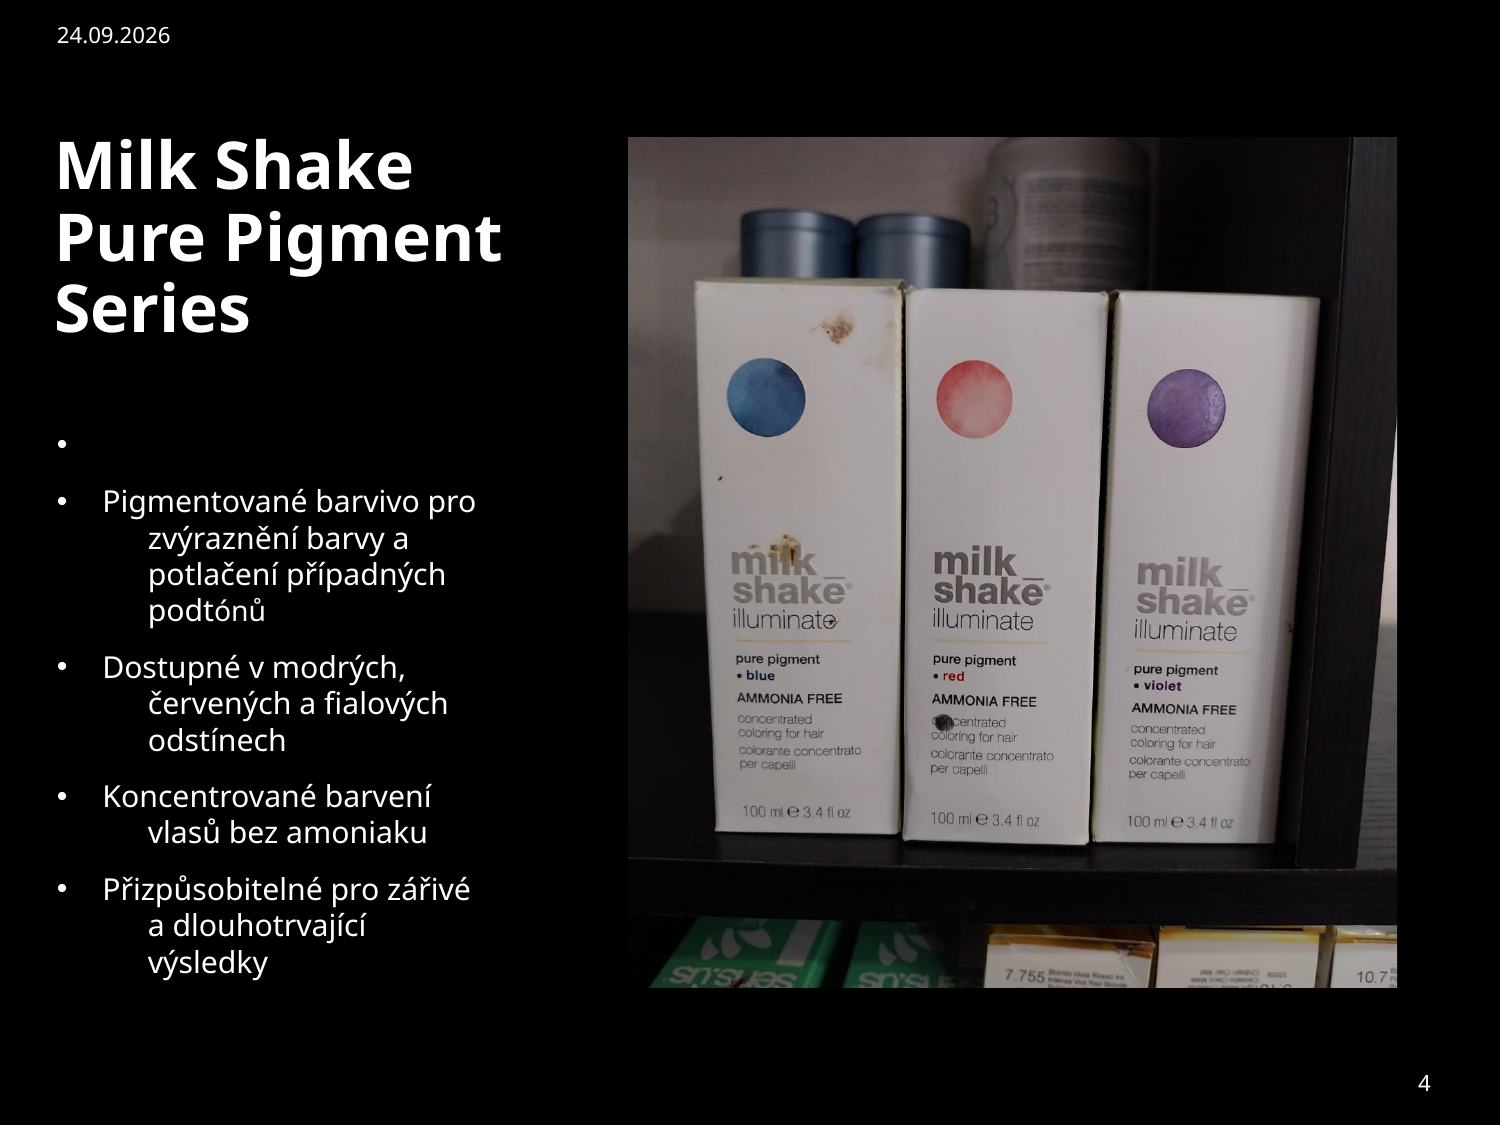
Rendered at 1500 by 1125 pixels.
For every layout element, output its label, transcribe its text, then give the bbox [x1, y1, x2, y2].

text_box [903, 1053, 1456, 1114]
text_box 26.01.2026 [41, 10, 380, 63]
title Milk Shake Pure Pigment Series [39, 125, 531, 417]
list Pigmentované barvivo pro zvýraznění barvy a potlačení případných podtónů Dostupné v modrých, červených a fialových odstínech Koncentrované barvení vlasů bez amoniaku Přizpůsobitelné pro zářivé a dlouhotrvající výsledky [41, 418, 502, 988]
picture [628, 137, 1398, 988]
